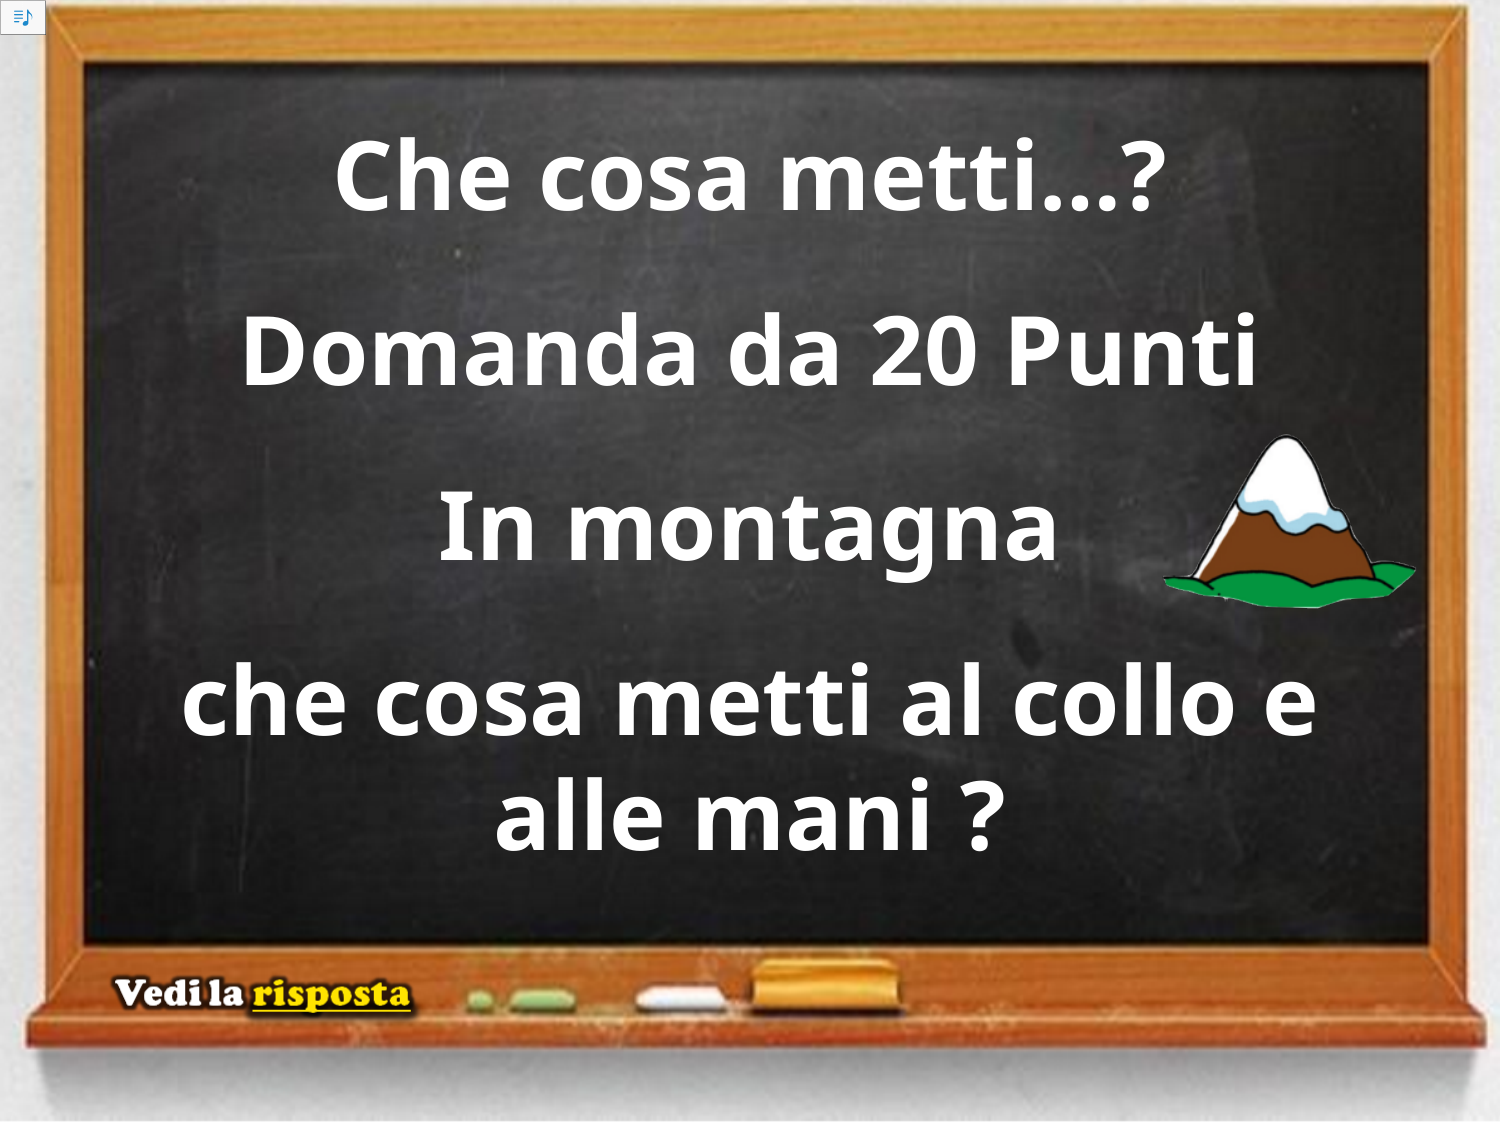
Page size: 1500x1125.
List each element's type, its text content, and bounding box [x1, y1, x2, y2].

text_box [0, 0, 47, 36]
text_box Che cosa metti…? Domanda da 20 Punti In montagna che cosa metti al collo e alle mani ? [87, 107, 1413, 878]
picture [0, 0, 1500, 1125]
